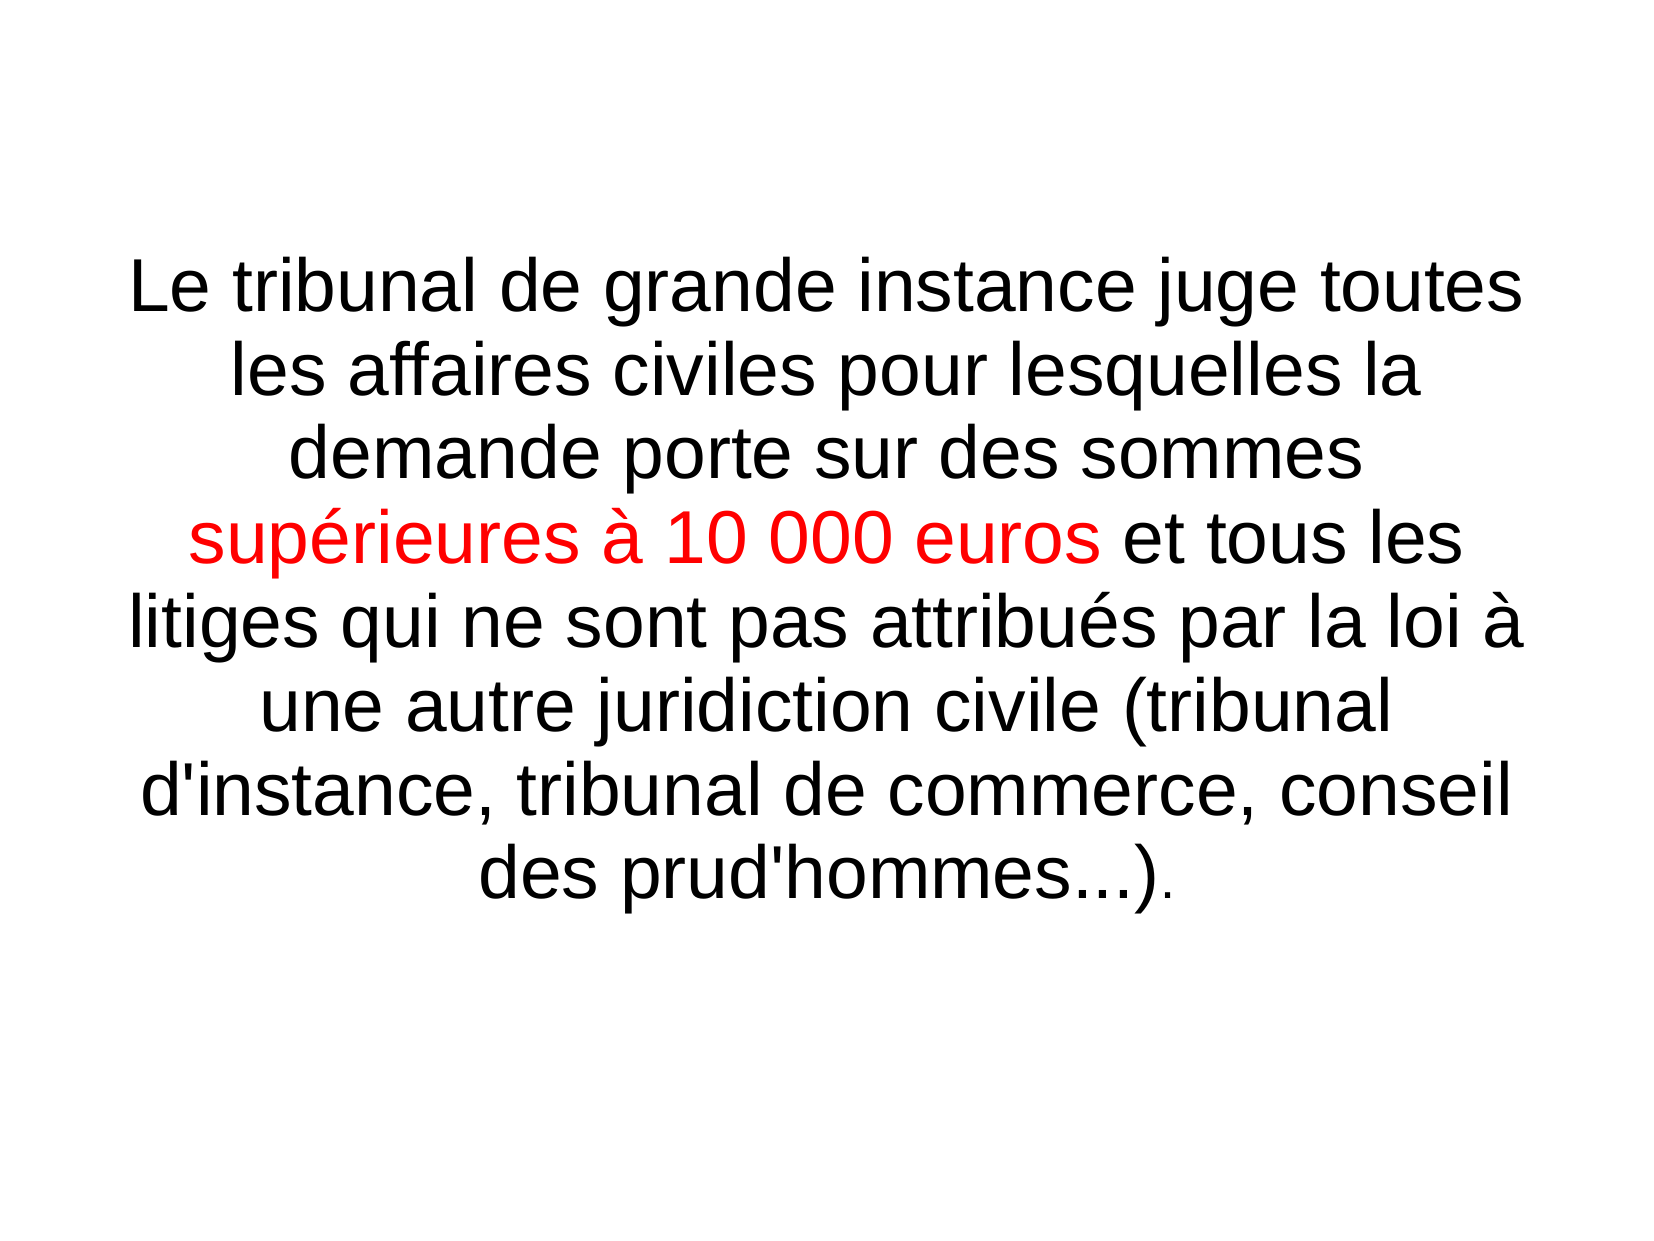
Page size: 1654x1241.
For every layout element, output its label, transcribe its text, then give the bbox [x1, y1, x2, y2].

subtitle Le tribunal de grande instance juge toutes les affaires civiles pour lesquelles la demande porte sur des sommes supérieures à 10 000 euros et tous les litiges qui ne sont pas attribués par la loi à une autre juridiction civile (tribunal d'instance, tribunal de commerce, conseil des prud'hommes...). [82, 49, 1571, 1109]
